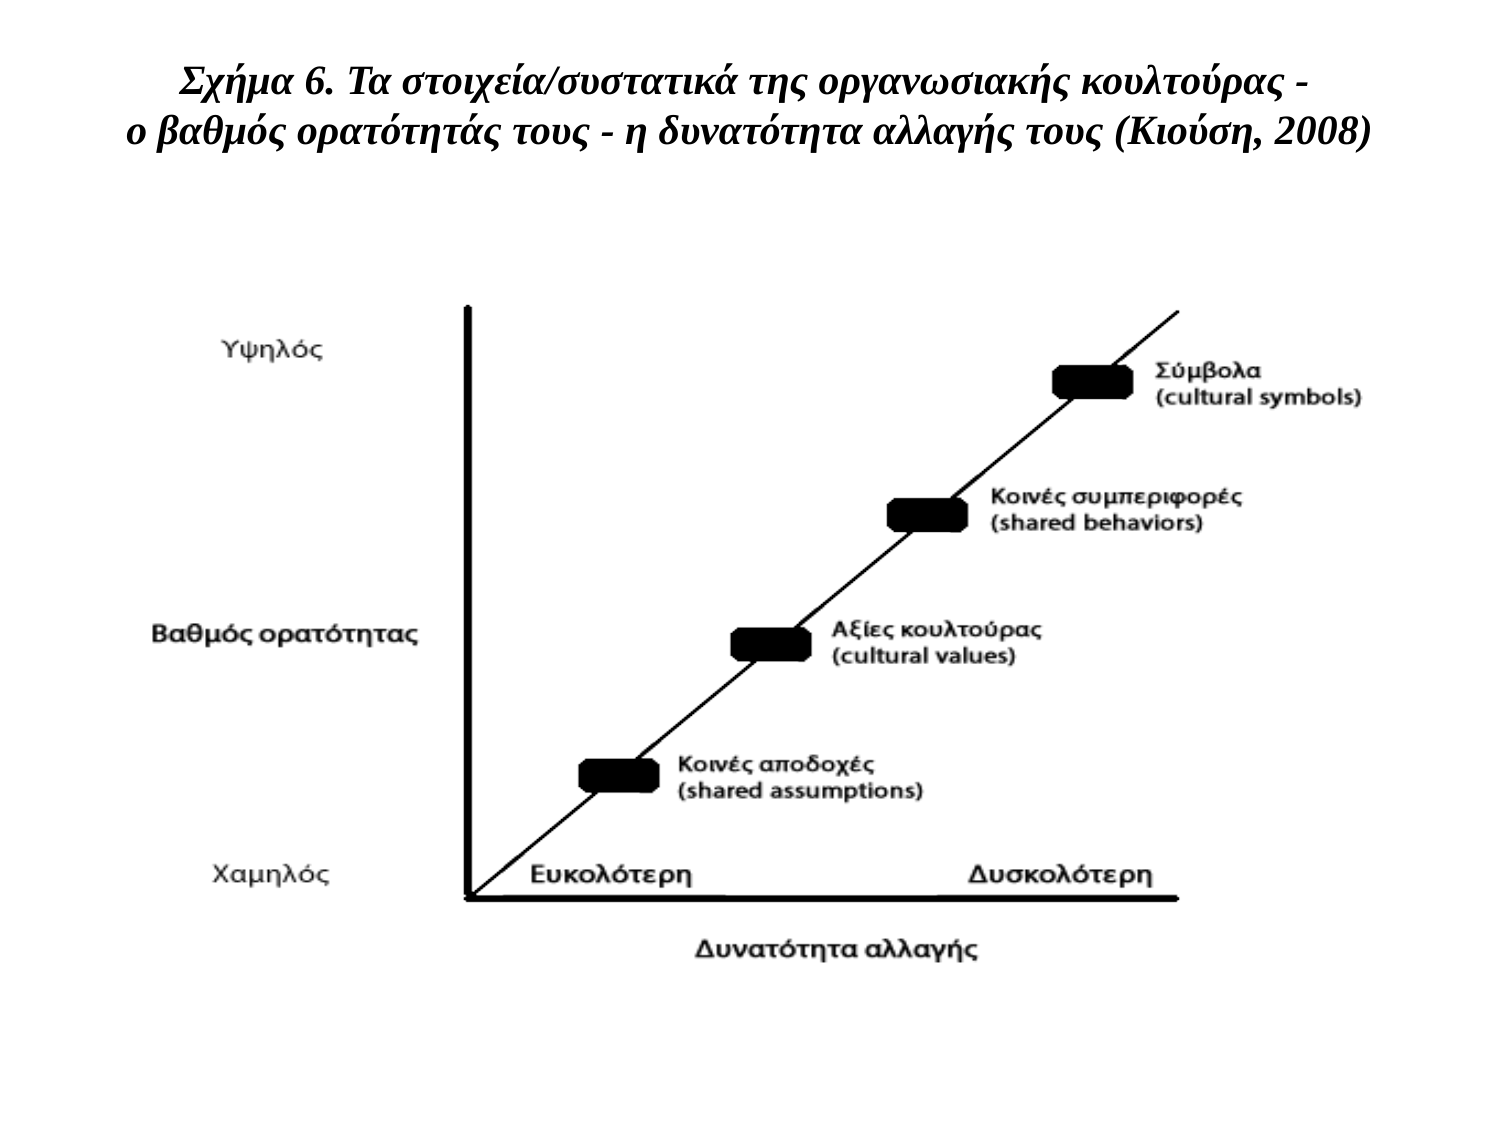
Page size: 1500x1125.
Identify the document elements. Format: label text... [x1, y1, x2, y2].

title Σχήμα 6. Τα στοιχεία/συστατικά της οργανωσιακής κουλτούρας - ο βαθμός ορατότητάς τους - η δυνατότητα αλλαγής τους (Κιούση, 2008) [75, 45, 1425, 233]
picture [135, 172, 1376, 1005]
